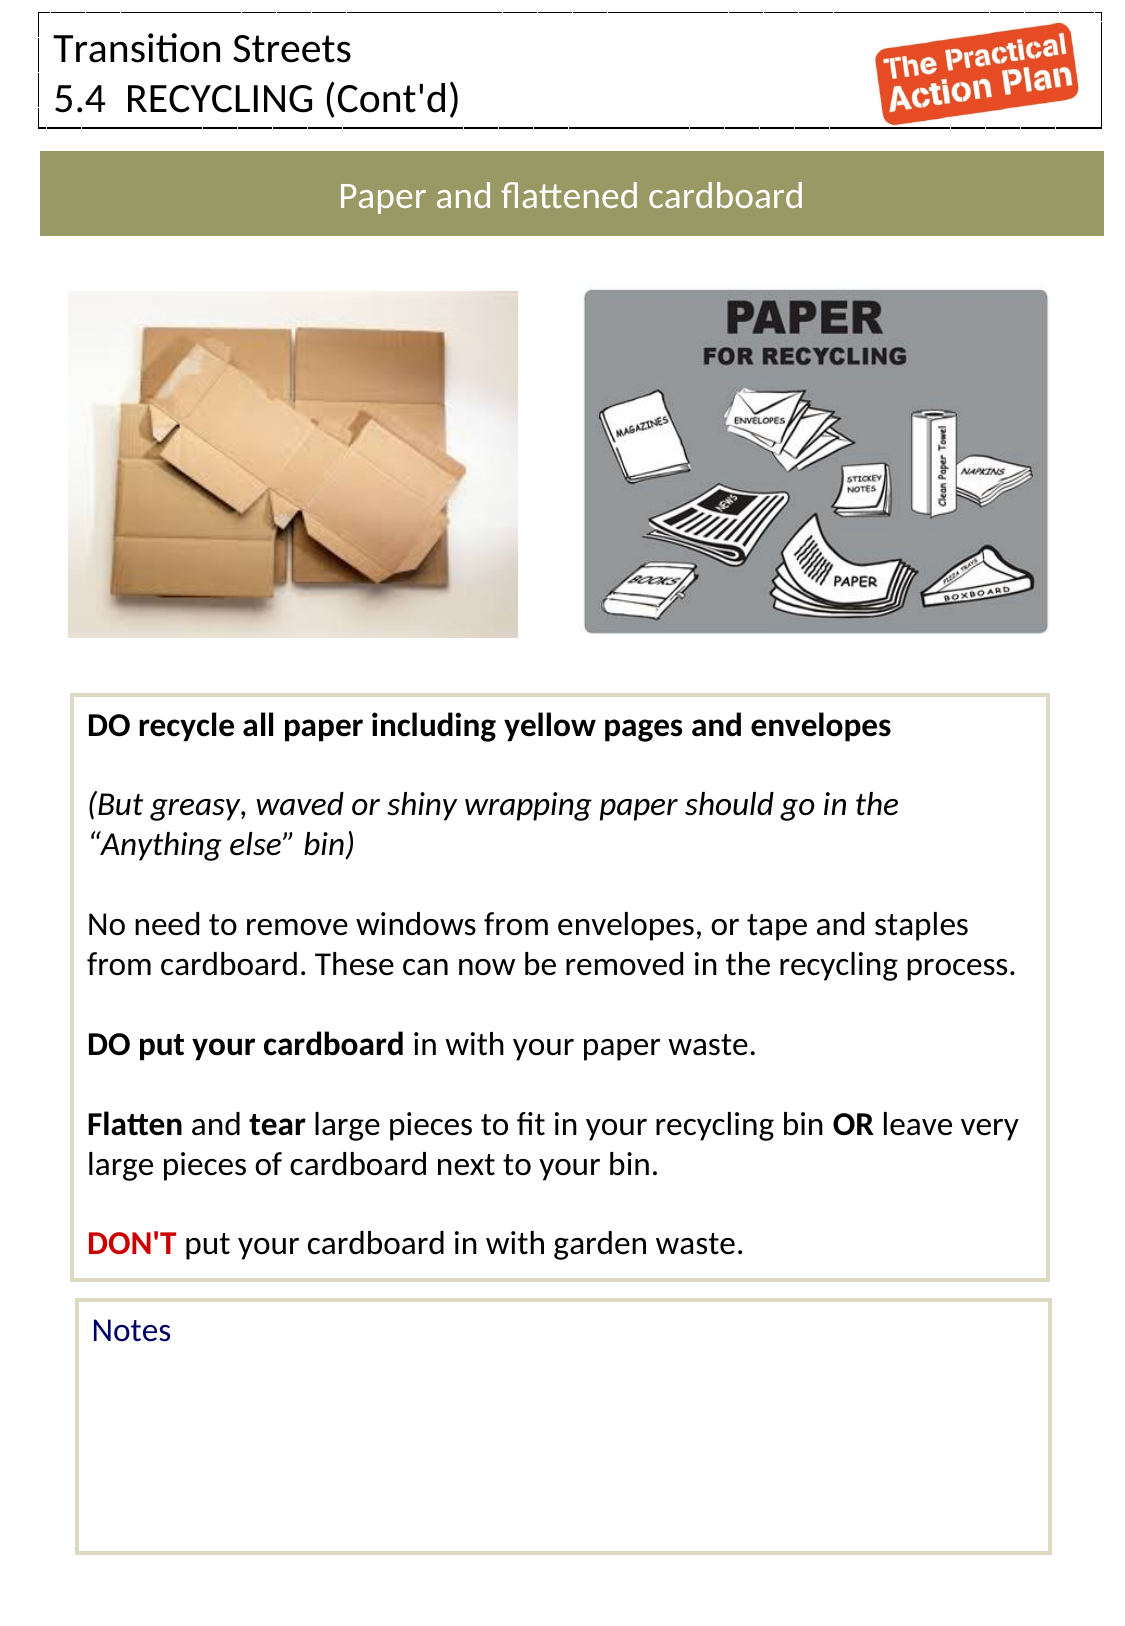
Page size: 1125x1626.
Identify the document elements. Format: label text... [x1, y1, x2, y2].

text_box Notes [76, 1299, 1050, 1554]
picture [561, 264, 1070, 657]
text_box DO recycle all paper including yellow pages and envelopes (But greasy, waved or shiny wrapping paper should go in the “Anything else” bin) No need to remove windows from envelopes, or tape and staples from cardboard. These can now be removed in the recycling process. DO put your cardboard in with your paper waste. Flatten and tear large pieces to fit in your recycling bin OR leave very large pieces of cardboard next to your bin. DON'T put your cardboard in with garden waste. [72, 695, 1048, 1280]
text_box Paper and flattened cardboard [40, 151, 1104, 236]
text_box Transition Streets 5.4 RECYCLING (Cont'd) [38, 12, 1102, 129]
picture [68, 291, 518, 638]
